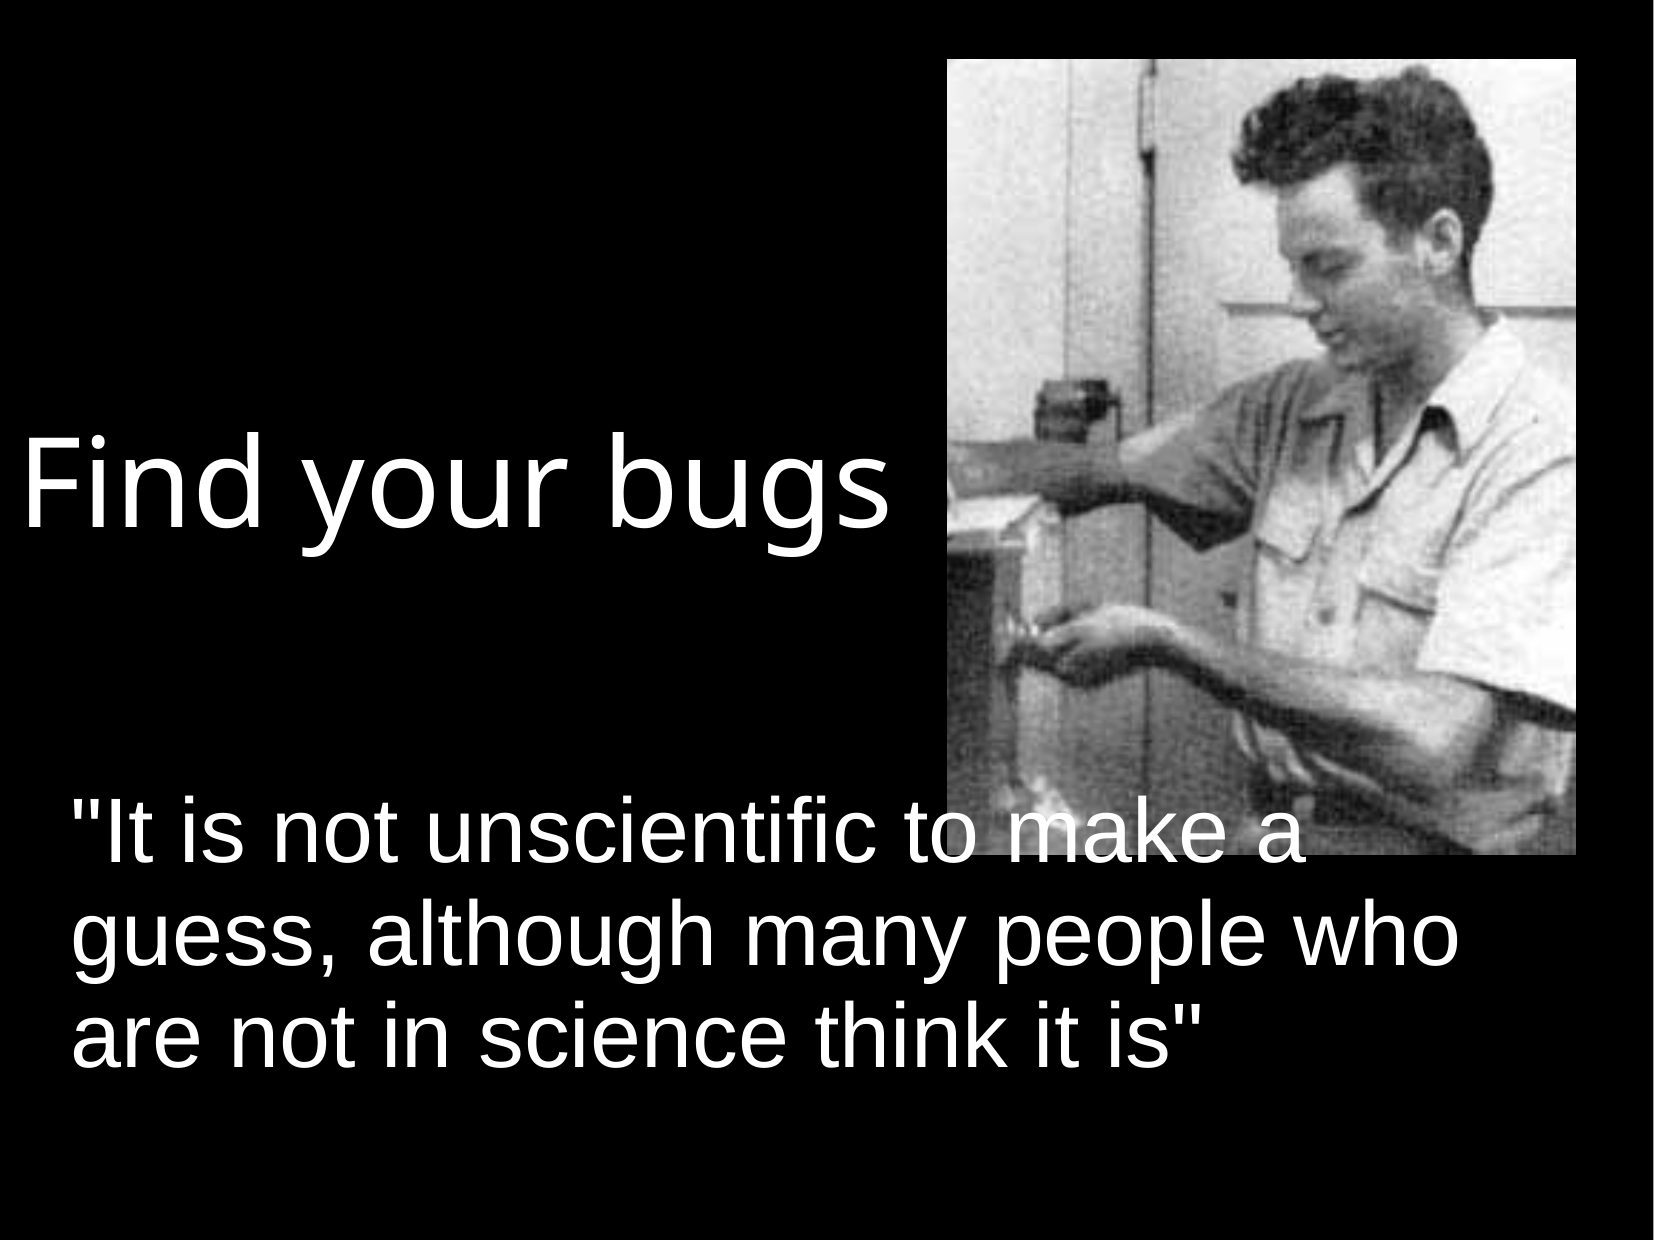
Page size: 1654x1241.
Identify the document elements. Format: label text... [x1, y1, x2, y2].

list "It is not unscientific to make a guess, although many people who are not in science think it is" [0, 780, 1489, 1241]
picture [947, 59, 1576, 856]
title Find your bugs [0, 375, 947, 583]
